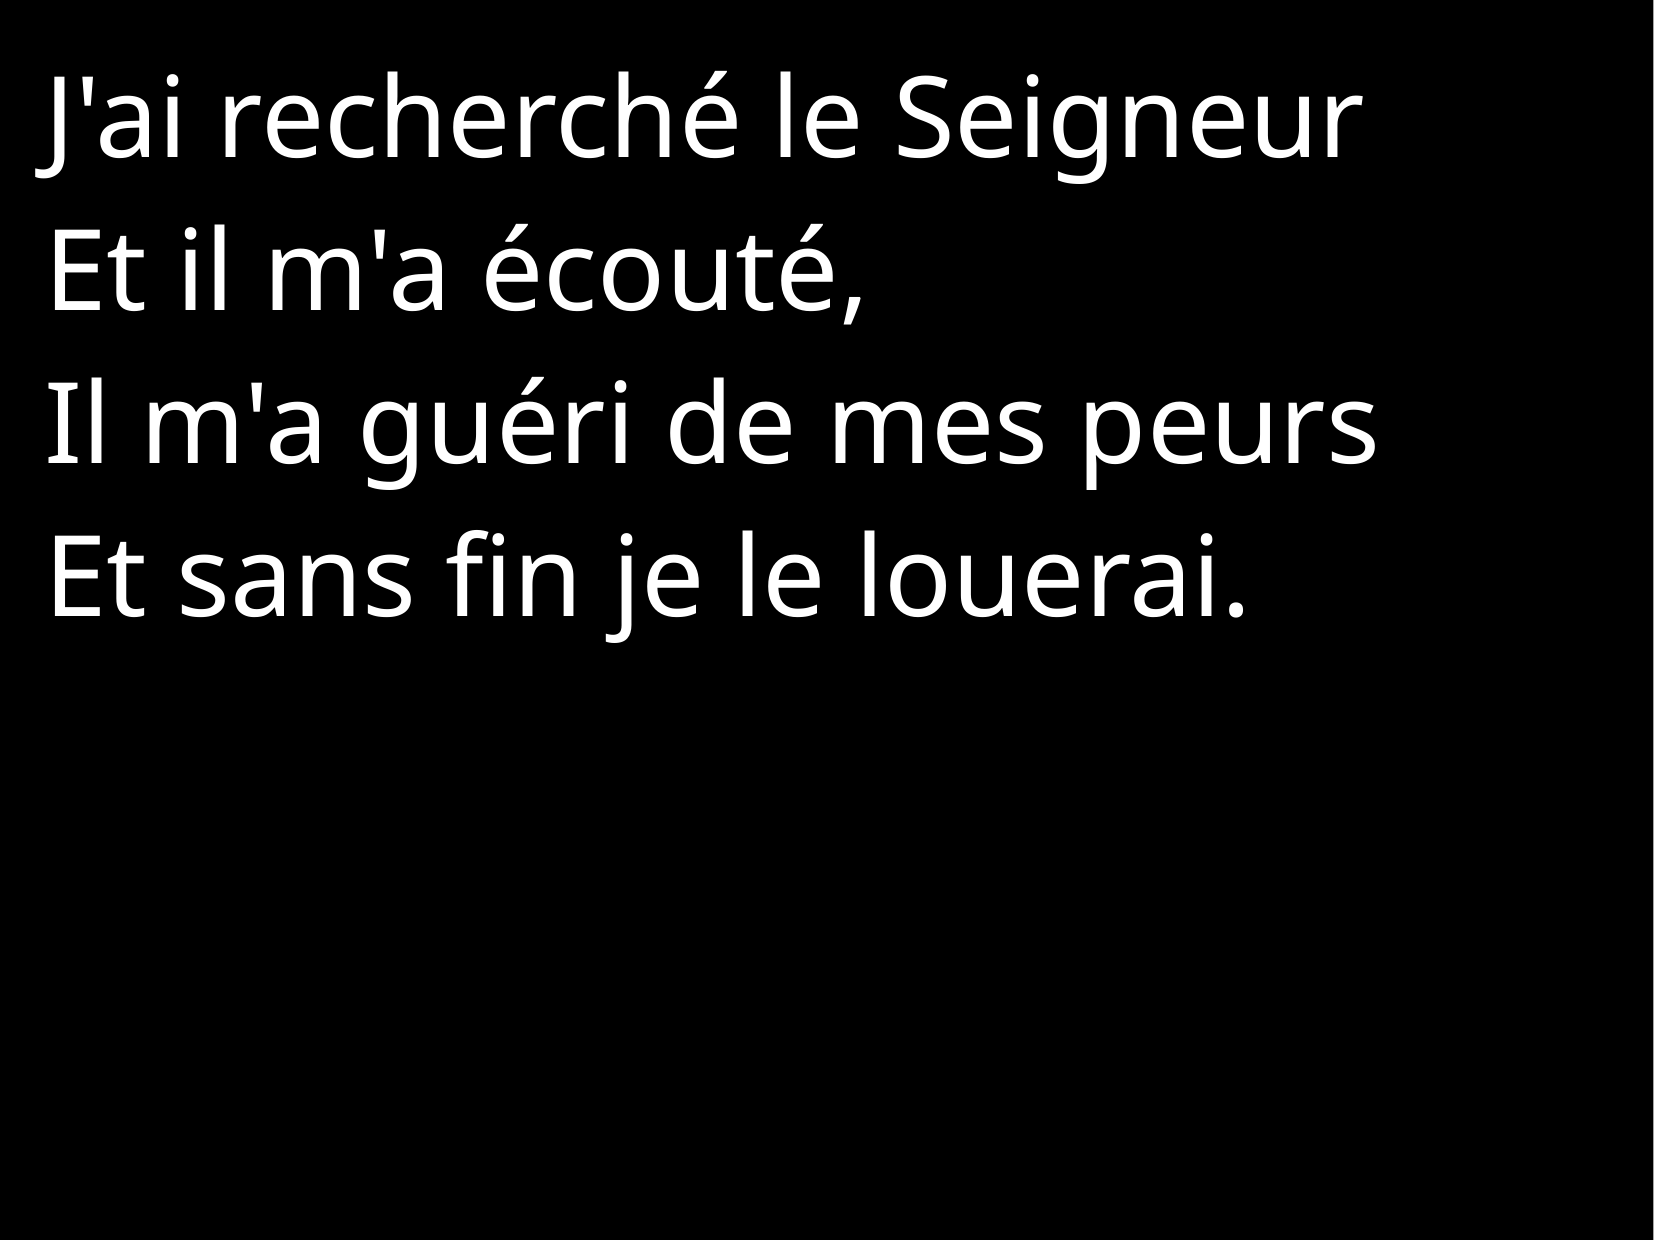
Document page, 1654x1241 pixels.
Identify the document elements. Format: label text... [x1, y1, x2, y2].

text_box J'ai recherché le Seigneur Et il m'a écouté, Il m'a guéri de mes peurs Et sans fin je le louerai. [29, 29, 1625, 1211]
